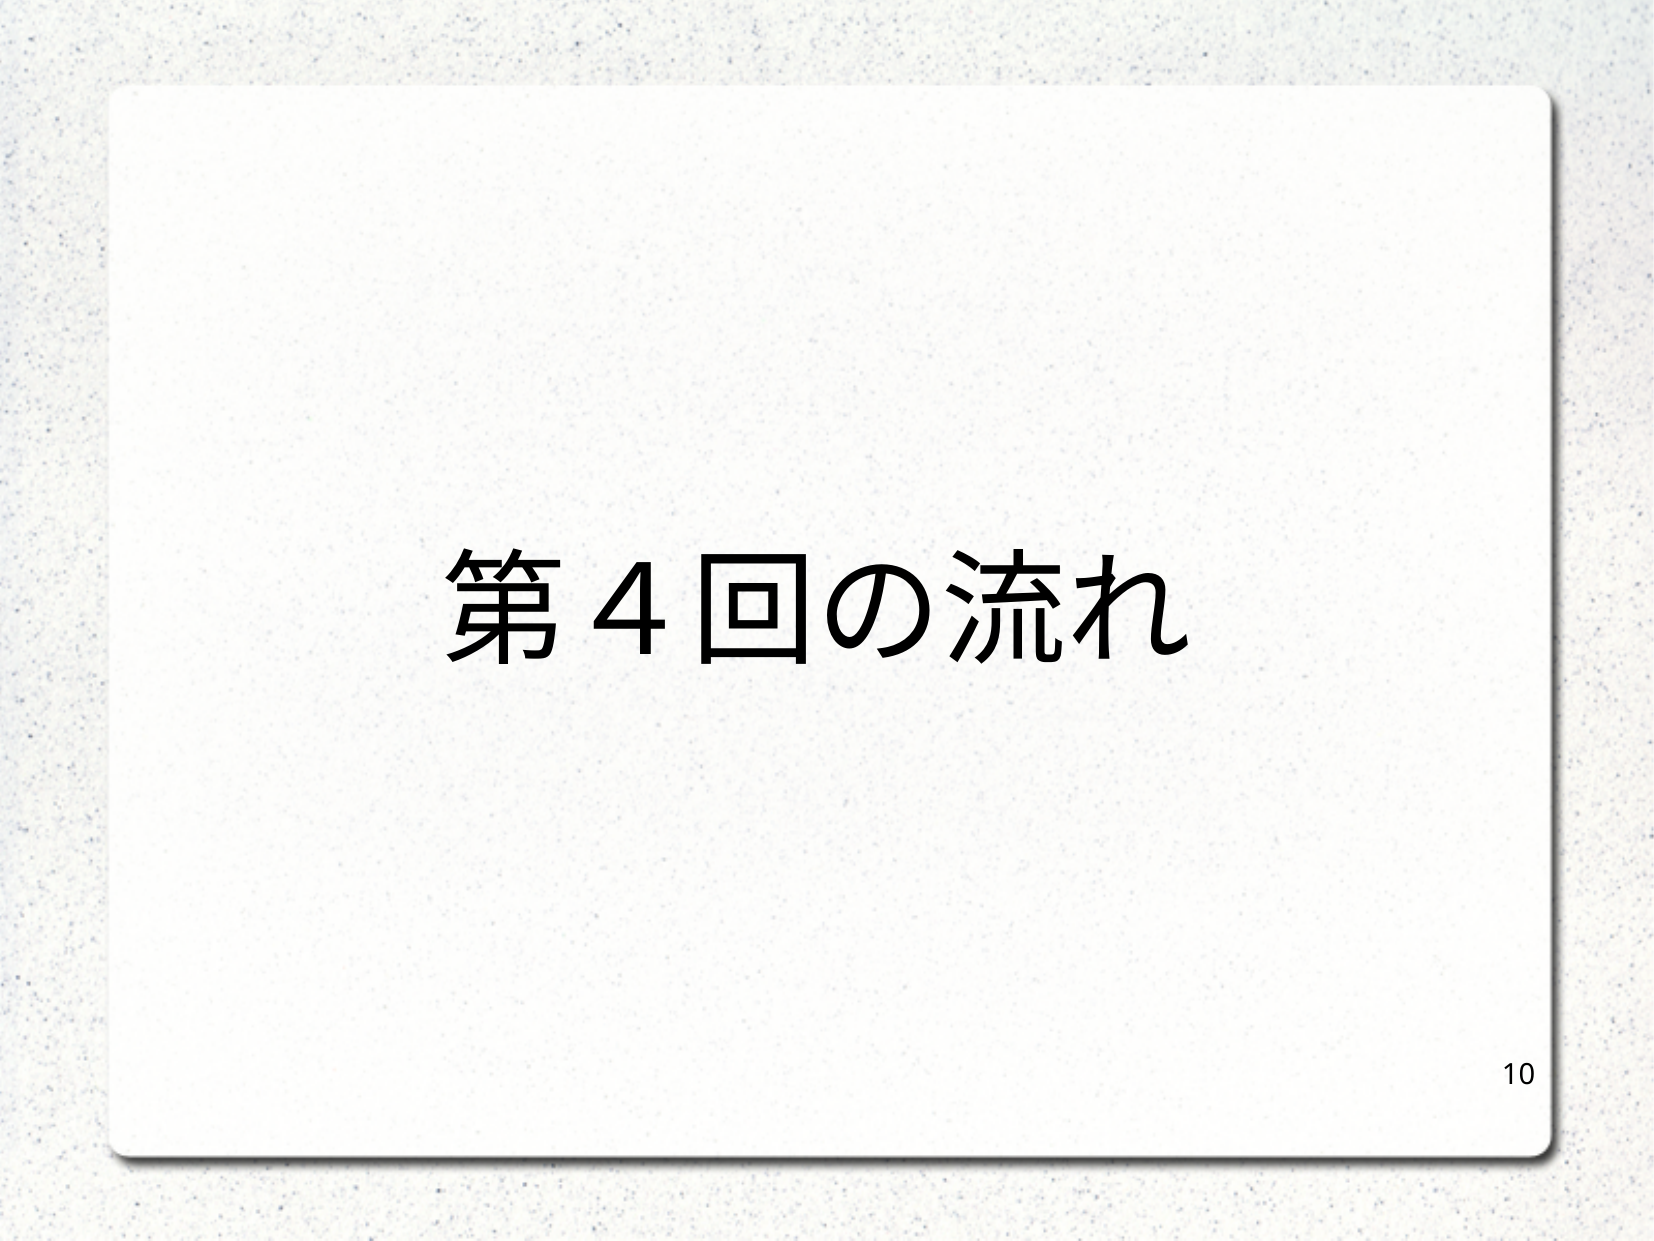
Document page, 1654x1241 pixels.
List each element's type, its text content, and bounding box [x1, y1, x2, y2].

picture [0, 0, 1654, 1241]
title 第４回の流れ [212, 484, 1421, 716]
